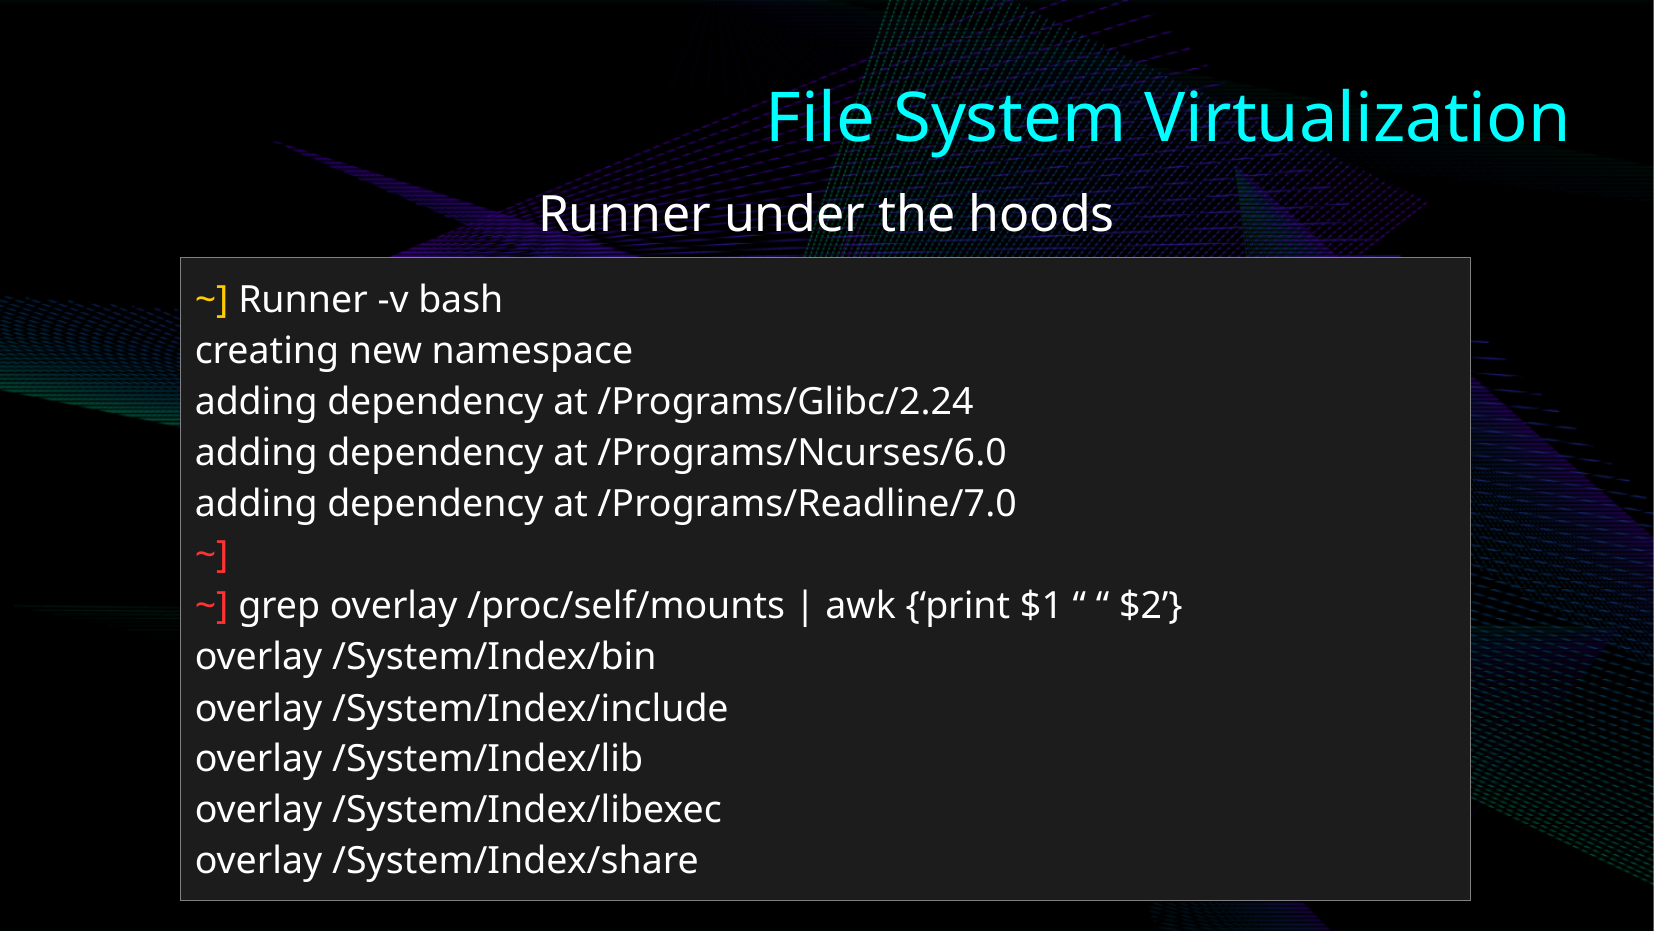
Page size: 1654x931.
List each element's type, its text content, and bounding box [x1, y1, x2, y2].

list Runner under the hoods [82, 178, 1571, 692]
text_box ~] Runner -v bash creating new namespace adding dependency at /Programs/Glibc/2.24 adding dependency at /Programs/Ncurses/6.0 adding dependency at /Programs/Readline/7.0 ~] ~] grep overlay /proc/self/mounts | awk {‘print $1 “ “ $2’} overlay /System/Index/bin overlay /System/Index/include overlay /System/Index/lib overlay /System/Index/libexec overlay /System/Index/share [180, 257, 1471, 901]
picture [0, 0, 1654, 931]
title File System Virtualization [82, 37, 1571, 178]
